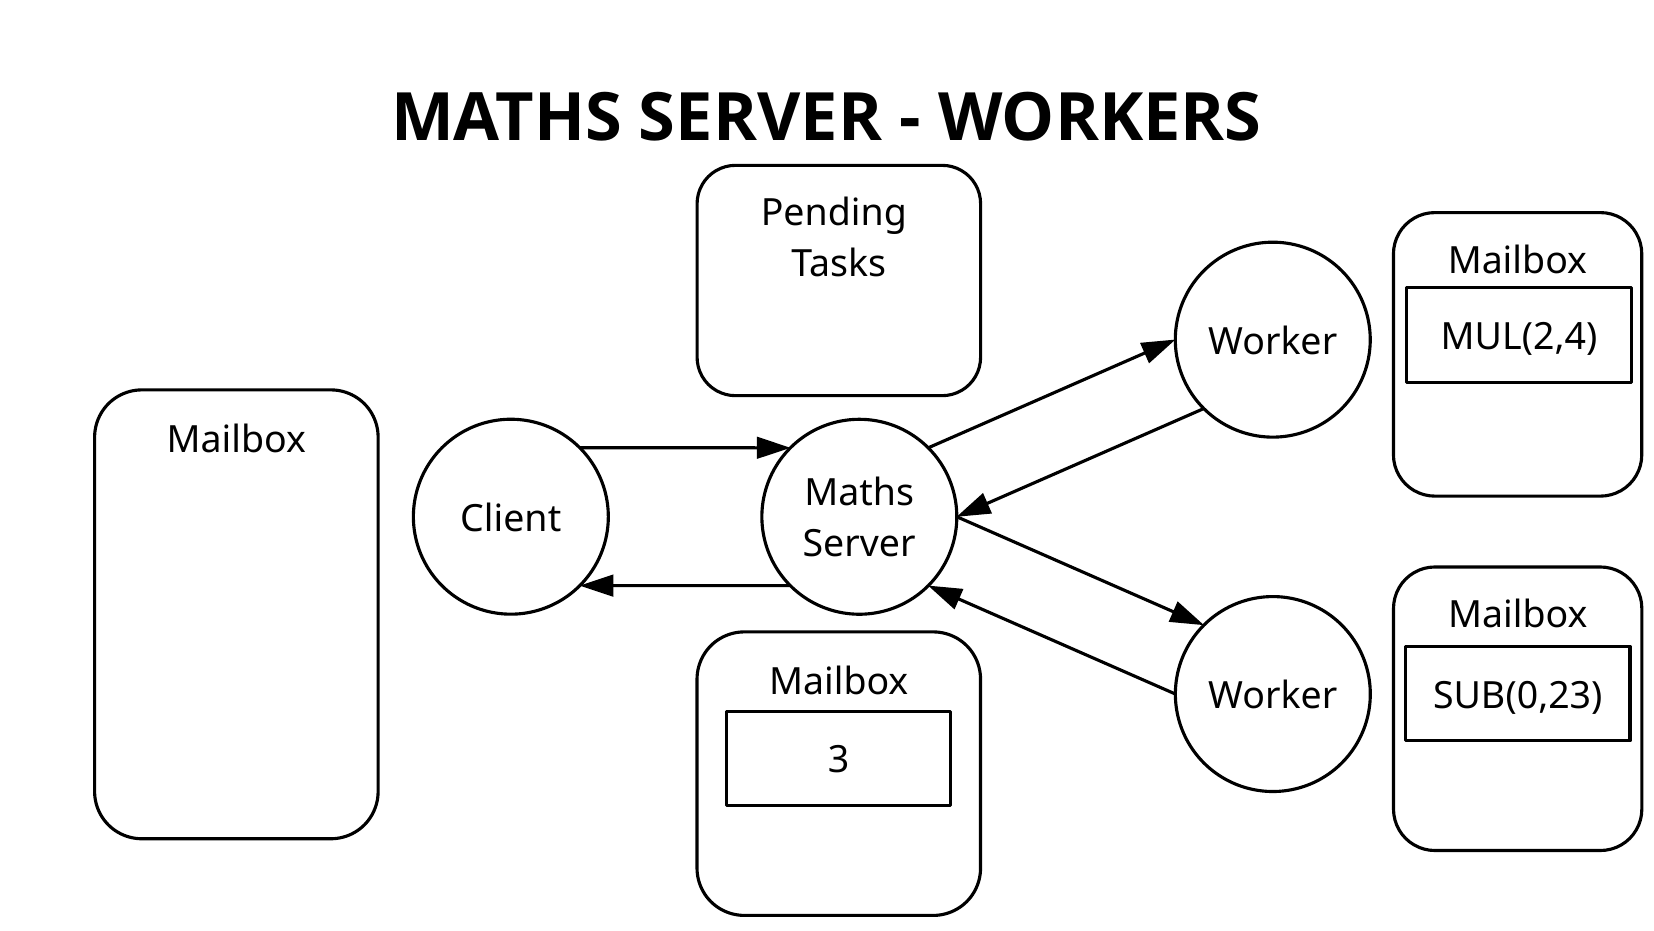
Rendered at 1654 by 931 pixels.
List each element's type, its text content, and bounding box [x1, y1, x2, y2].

text_box Mailbox [1393, 566, 1642, 851]
text_box SUB(0,23) [1405, 646, 1630, 741]
text_box Worker [1175, 242, 1371, 438]
text_box Worker [1175, 596, 1371, 792]
text_box Mailbox [94, 389, 379, 839]
text_box MUL(2,4) [1406, 287, 1632, 383]
text_box Client [413, 419, 609, 615]
text_box Pending Tasks [697, 165, 981, 396]
title MATHS SERVER - WORKERS [82, 36, 1571, 193]
text_box Mailbox [697, 631, 981, 916]
text_box Maths Server [761, 419, 957, 615]
text_box Mailbox [1393, 212, 1642, 497]
text_box 3 [726, 711, 951, 806]
